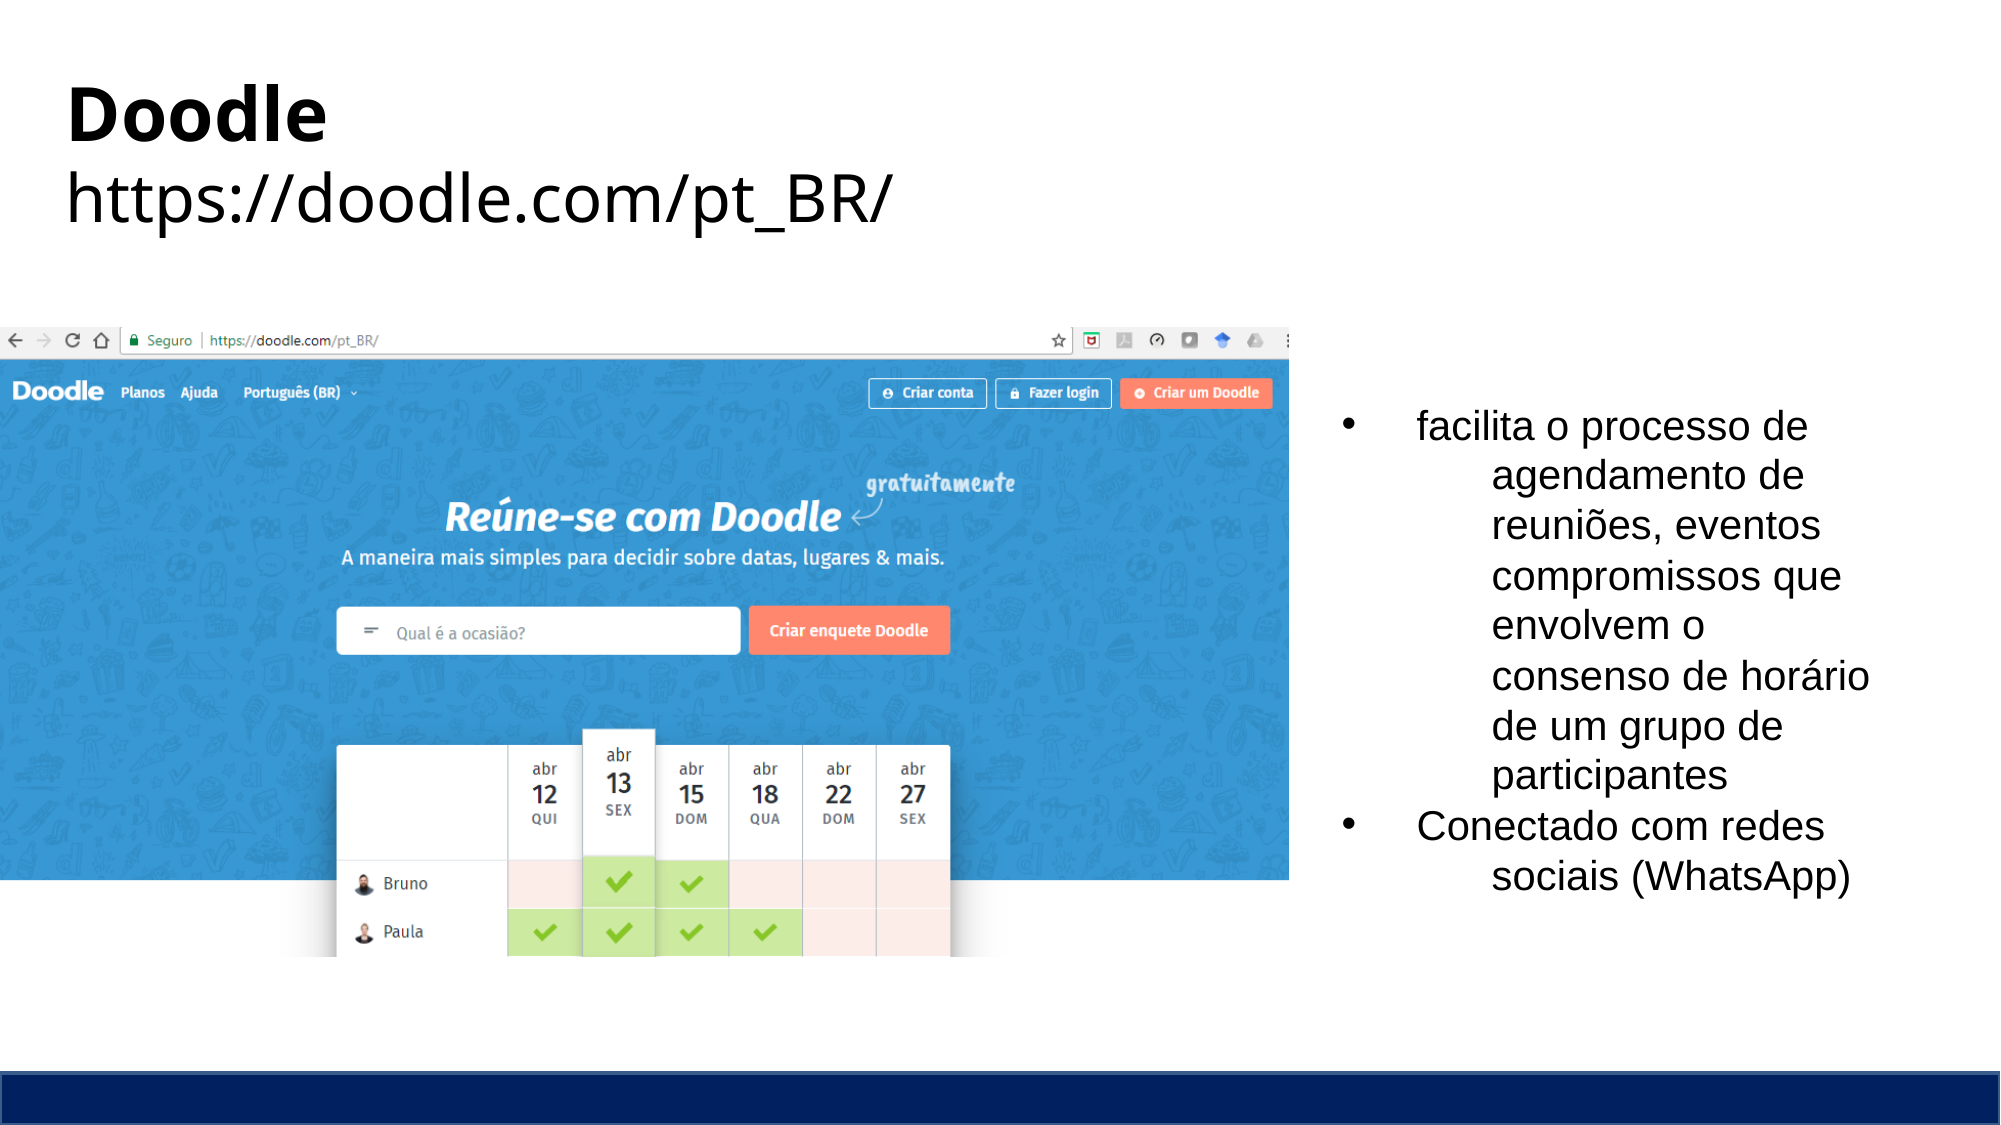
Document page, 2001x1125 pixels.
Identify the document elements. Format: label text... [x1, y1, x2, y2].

text_box Doodle https://doodle.com/pt_BR/ [50, 58, 1378, 246]
text_box [0, 1073, 2000, 1125]
picture [0, 327, 1289, 957]
text_box facilita o processo de agendamento de reuniões, eventos compromissos que envolvem o consenso de horário de um grupo de participantes Conectado com redes sociais (WhatsApp) [1326, 390, 1900, 861]
